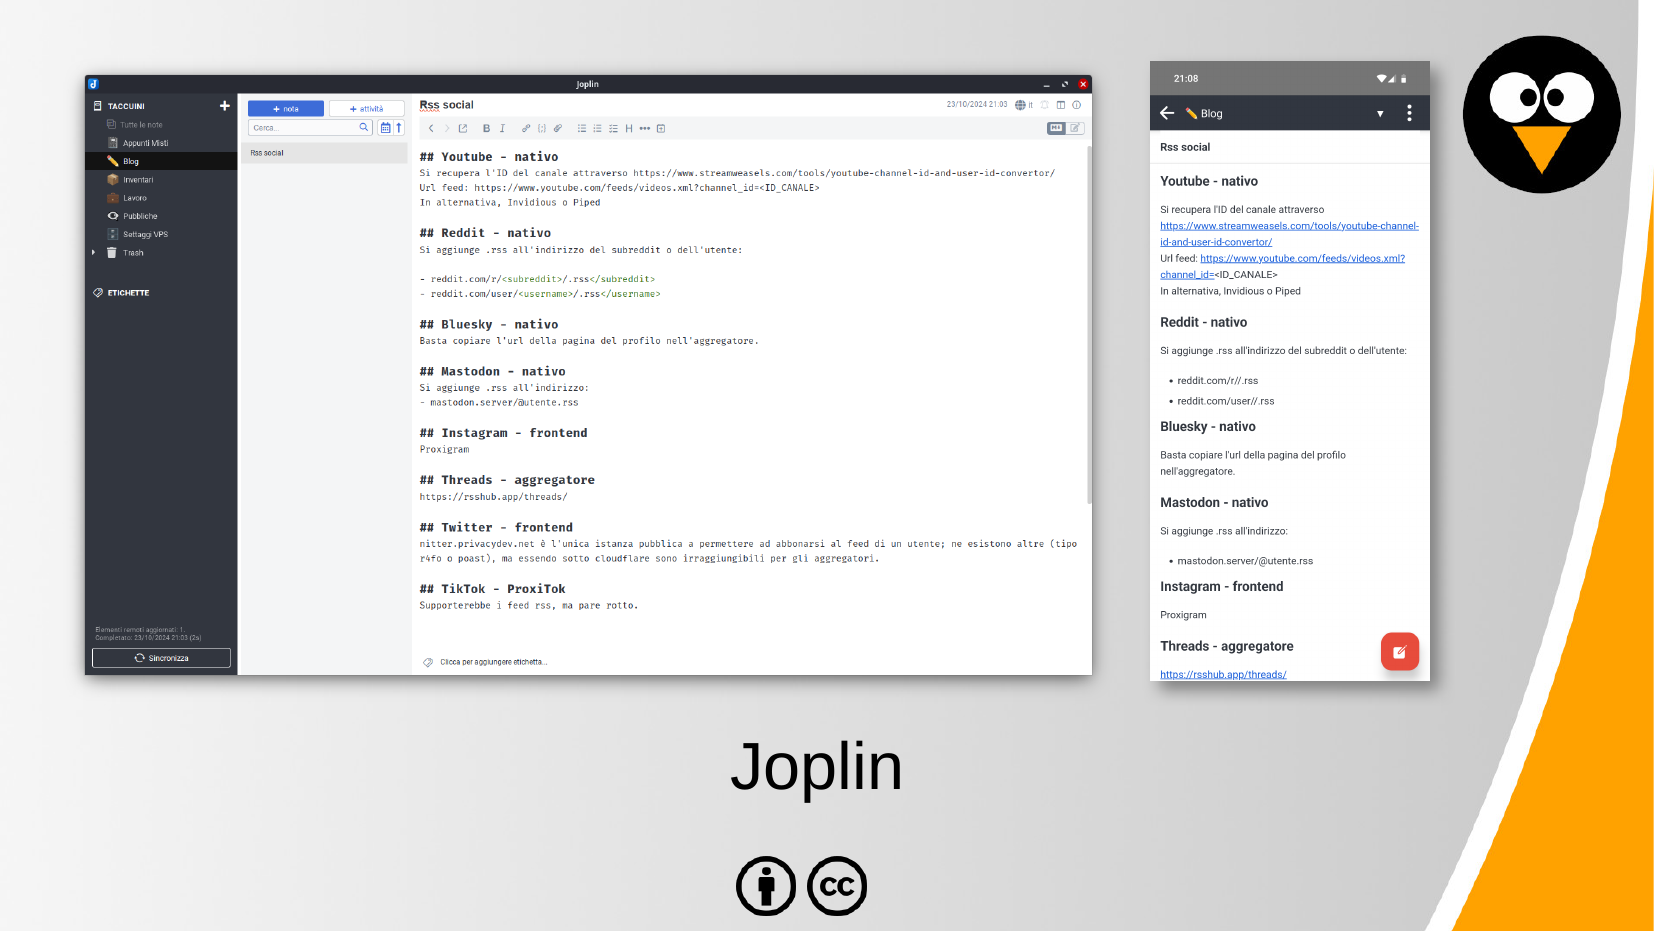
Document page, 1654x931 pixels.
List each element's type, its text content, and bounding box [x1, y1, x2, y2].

picture [0, 0, 1654, 931]
subtitle Joplin [82, 84, 1571, 805]
